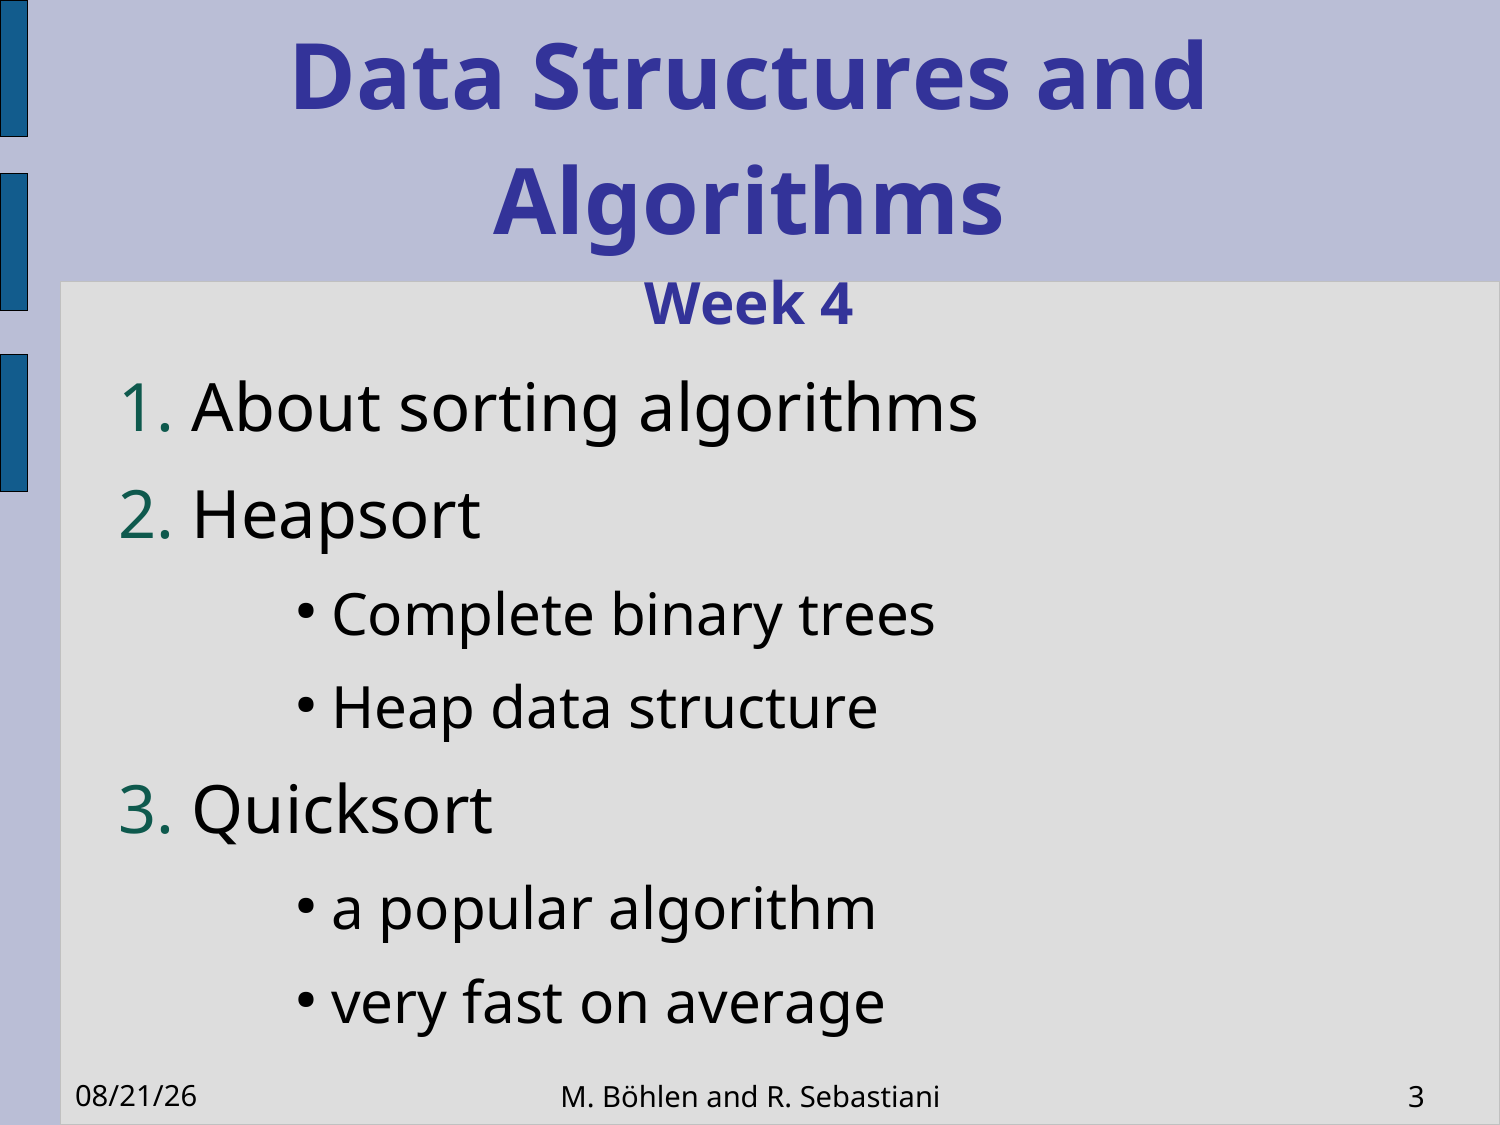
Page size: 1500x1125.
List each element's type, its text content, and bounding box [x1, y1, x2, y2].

list About sorting algorithms Heapsort Complete binary trees Heap data structure Quicksort a popular algorithm very fast on average [118, 359, 1124, 1001]
title Data Structures and Algorithms Week 4 [20, 75, 1479, 279]
